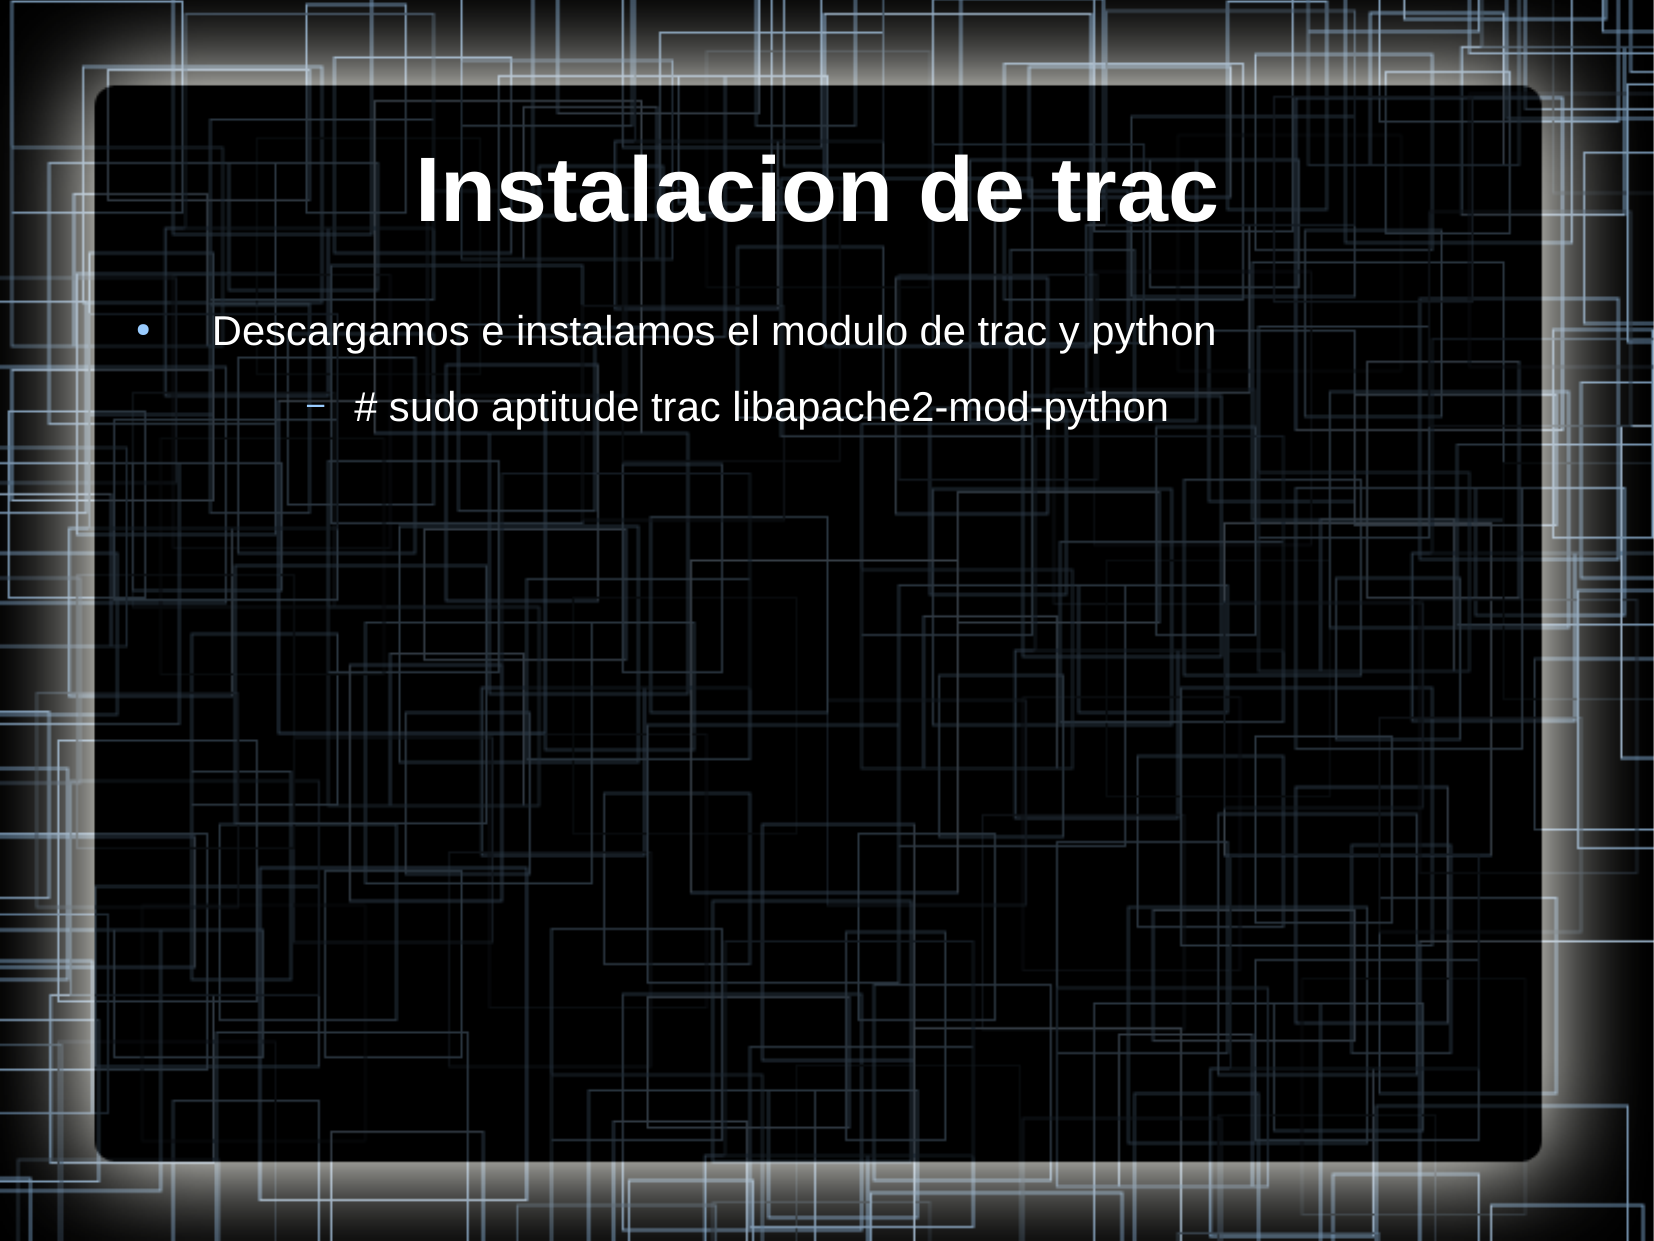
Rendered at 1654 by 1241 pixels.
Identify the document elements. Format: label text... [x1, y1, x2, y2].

title Instalacion de trac [106, 104, 1530, 277]
picture [0, 0, 1654, 1241]
list Descargamos e instalamos el modulo de trac y python # sudo aptitude trac libapache2-mod-python [118, 307, 1512, 978]
